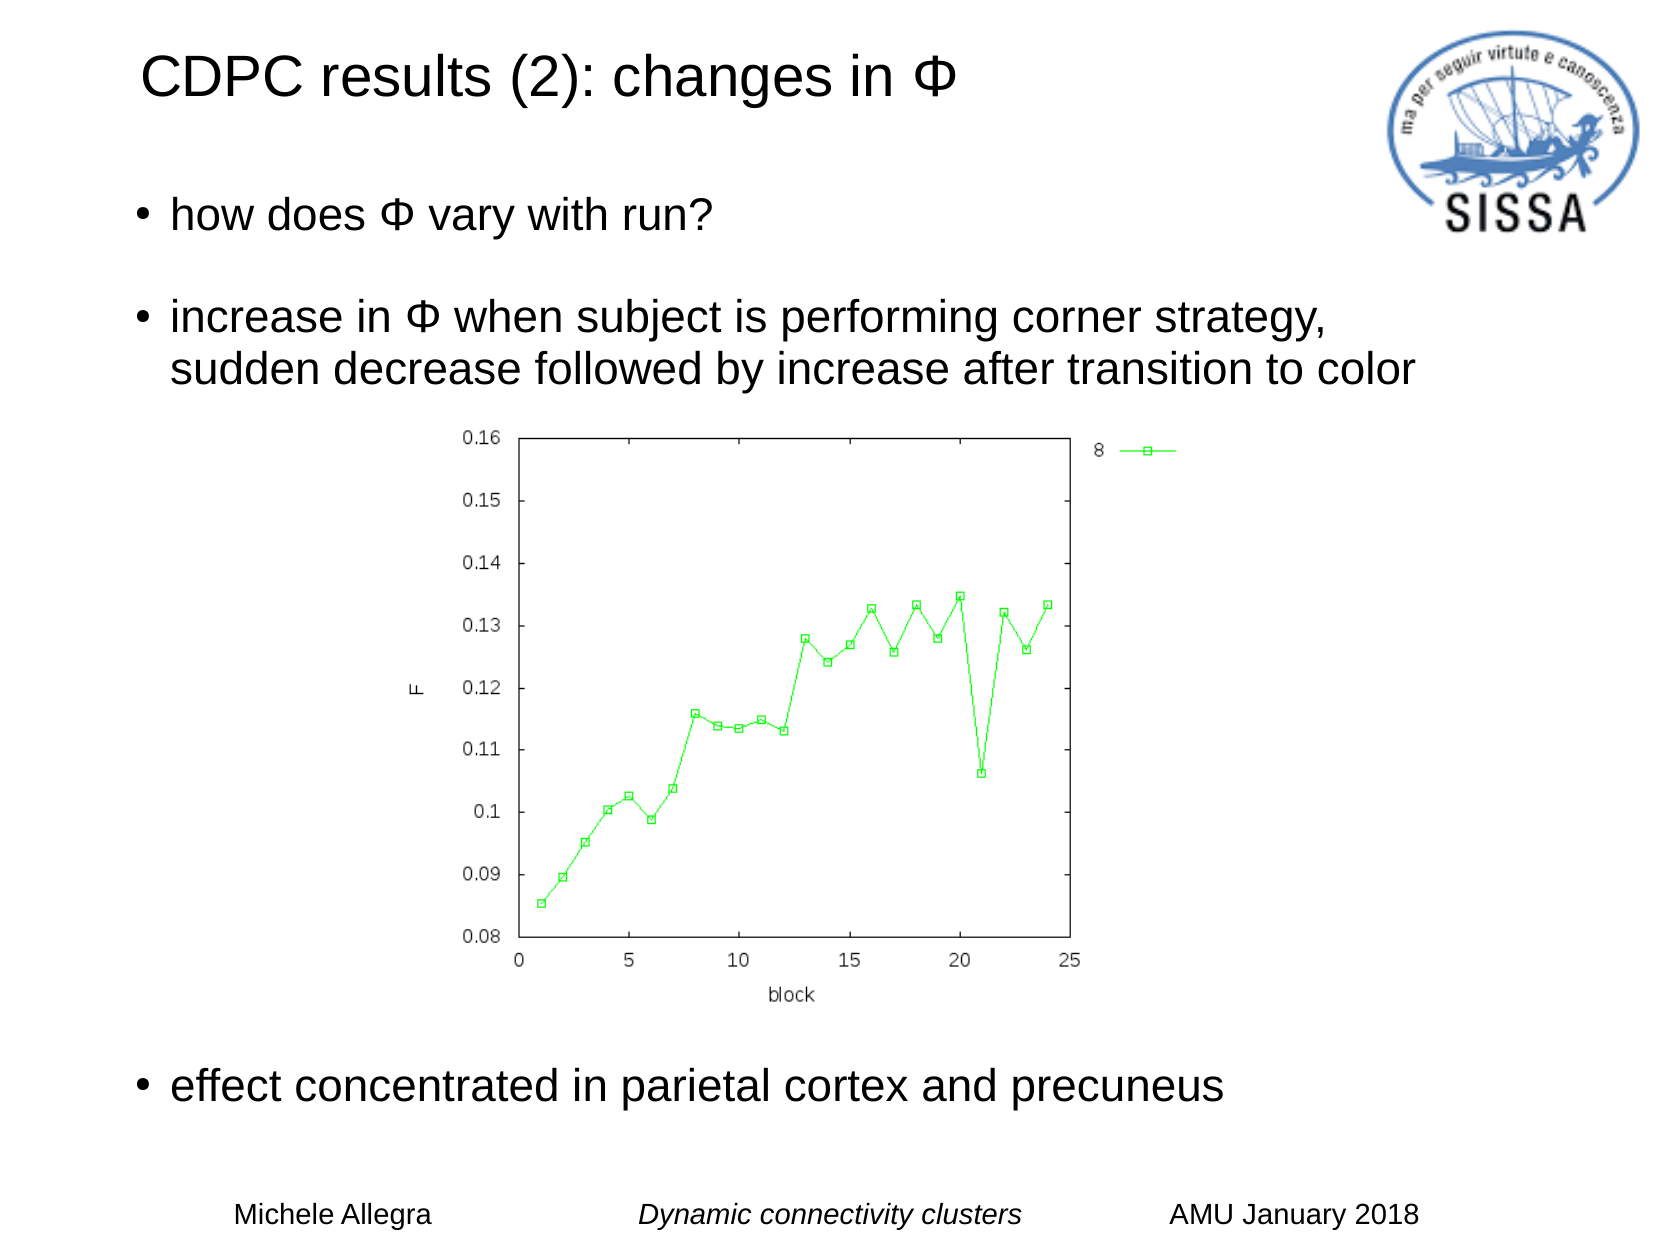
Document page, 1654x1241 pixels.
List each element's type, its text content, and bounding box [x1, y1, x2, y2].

title CDPC results (2): changes in Φ [5, 0, 1094, 180]
picture [401, 413, 1201, 1014]
text_box how does Φ vary with run? increase in Φ when subject is performing corner strategy, sudden decrease followed by increase after transition to color effect concentrated in parietal cortex and precuneus [120, 0, 1486, 1177]
picture [1486, 27, 1654, 238]
title Michele Allegra Dynamic connectivity clusters AMU January 2018 [82, 1177, 1572, 1241]
